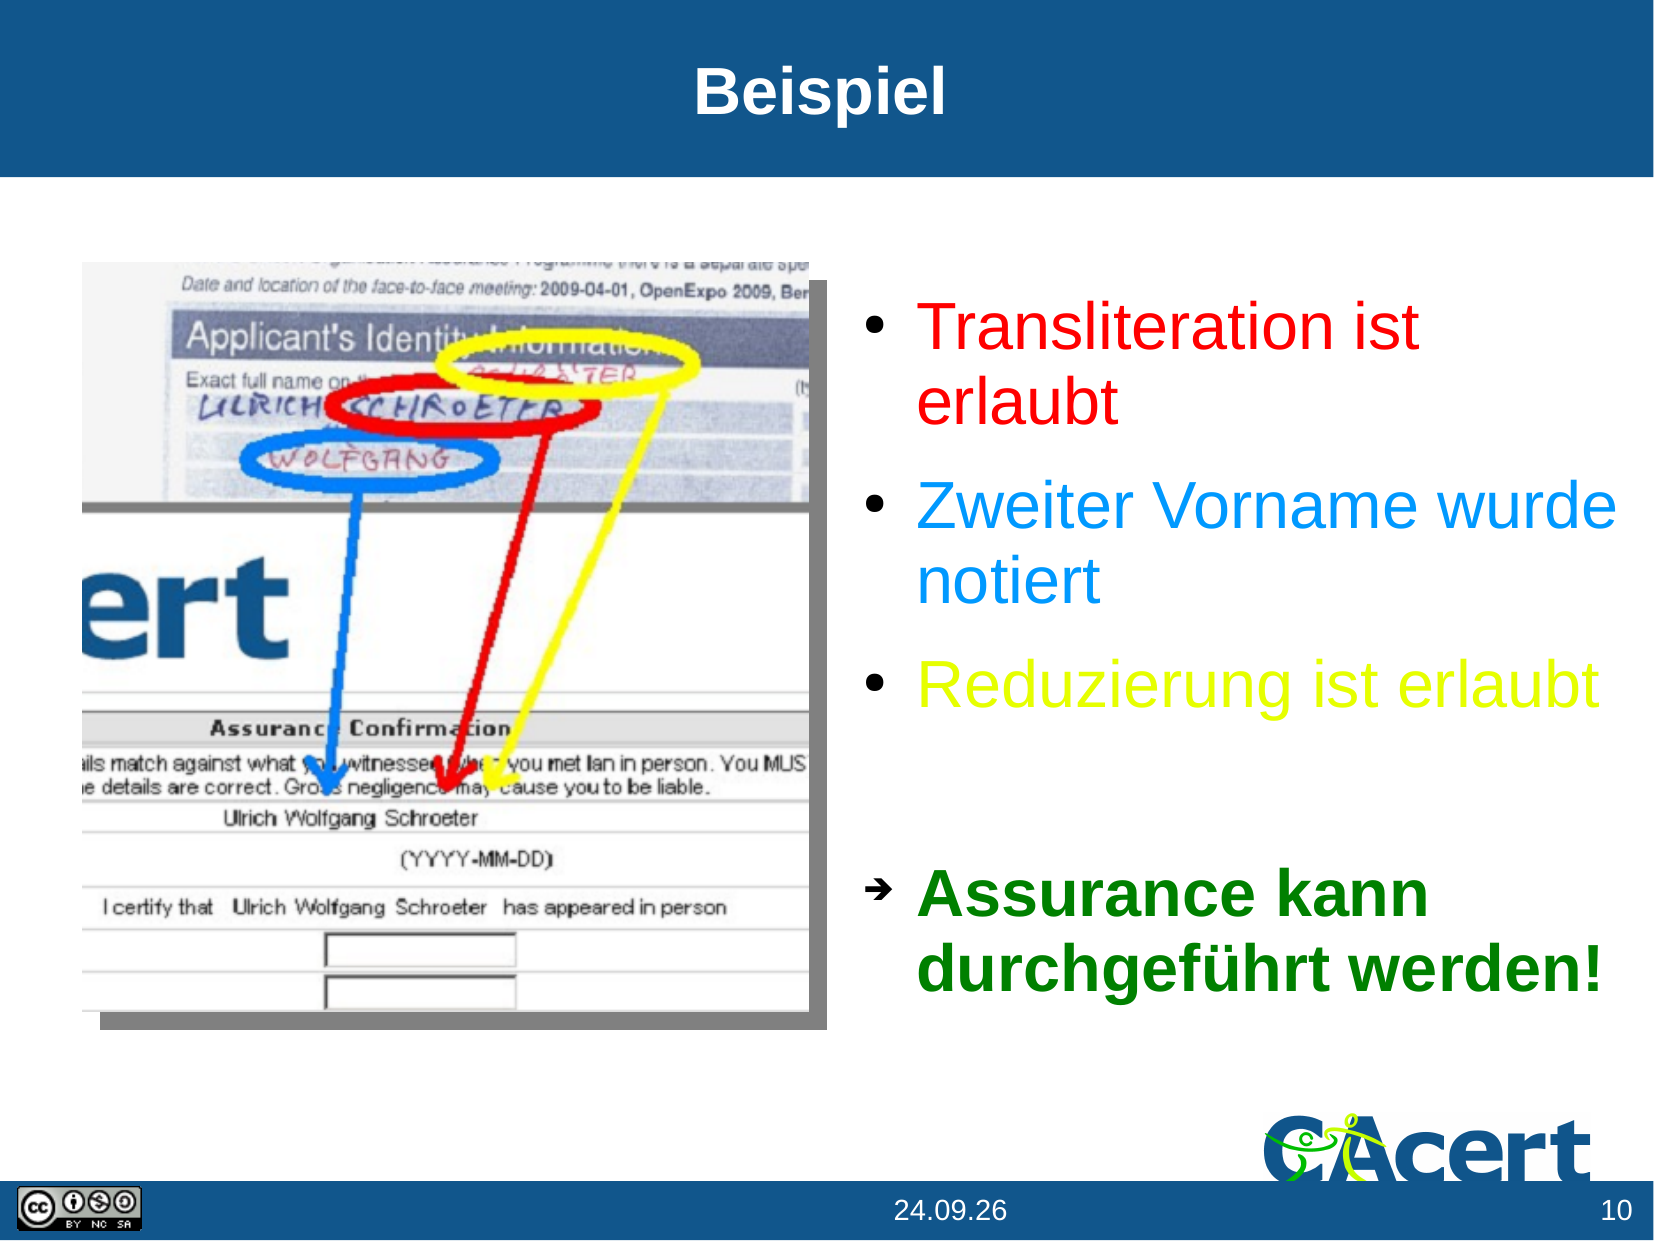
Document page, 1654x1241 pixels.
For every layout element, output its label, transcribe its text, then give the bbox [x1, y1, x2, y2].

picture [1263, 1112, 1591, 1181]
picture [17, 1186, 142, 1231]
list Transliteration ist erlaubt Zweiter Vorname wurde notiert Reduzierung ist erlaubt Assurance kann durchgeführt werden! [845, 289, 1625, 1016]
title Beispiel [76, 17, 1565, 166]
picture [82, 262, 809, 1012]
